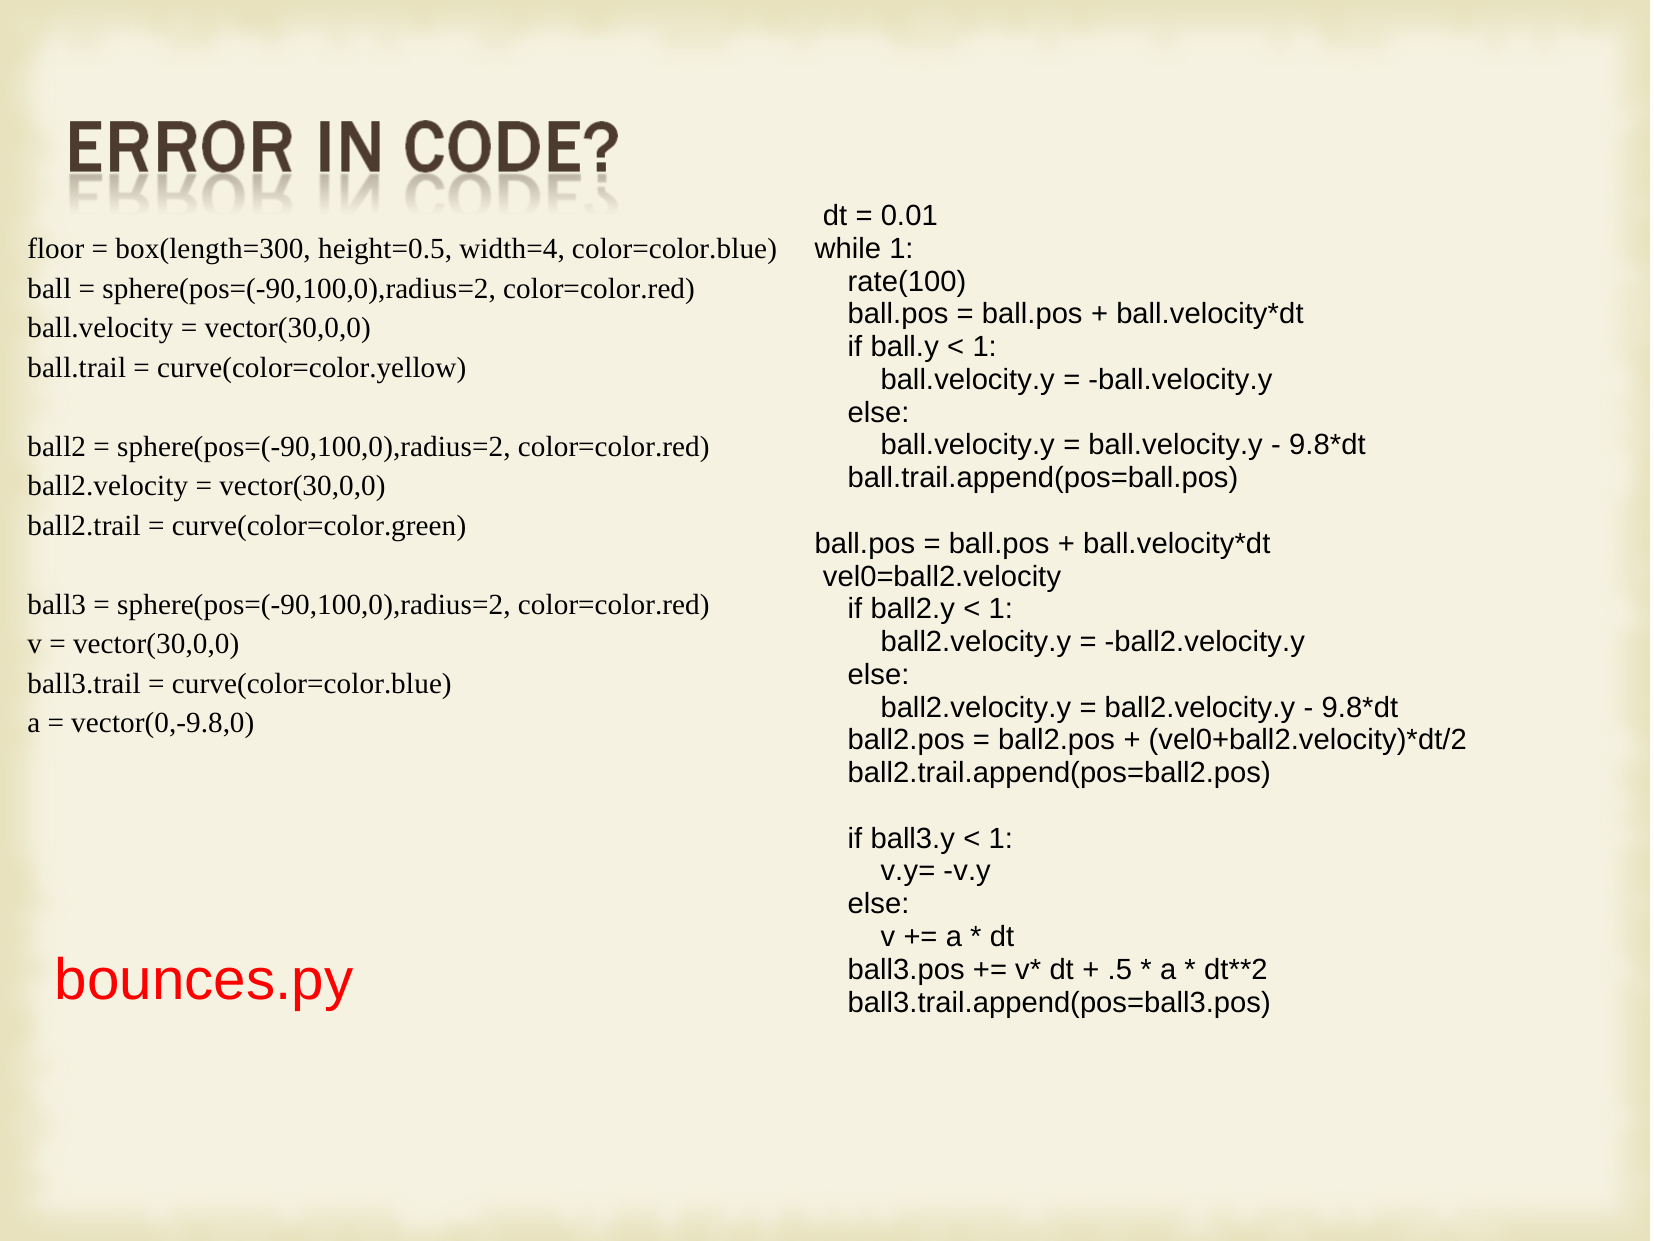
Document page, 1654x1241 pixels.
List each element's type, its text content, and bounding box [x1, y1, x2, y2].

list floor = box(length=300, height=0.5, width=4, color=color.blue) ball = sphere(pos=(-90,100,0),radius=2, color=color.red) ball.velocity = vector(30,0,0) ball.trail = curve(color=color.yellow) ball2 = sphere(pos=(-90,100,0),radius=2, color=color.red) ball2.velocity = vector(30,0,0) ball2.trail = curve(color=color.green) ball3 = sphere(pos=(-90,100,0),radius=2, color=color.red) v = vector(30,0,0) ball3.trail = curve(color=color.blue) a = vector(0,-9.8,0) [12, 224, 850, 1088]
text_box dt = 0.01 while 1: rate(100) ball.pos = ball.pos + ball.velocity*dt if ball.y < 1: ball.velocity.y = -ball.velocity.y else: ball.velocity.y = ball.velocity.y - 9.8*dt ball.trail.append(pos=ball.pos) ball.pos = ball.pos + ball.velocity*dt vel0=ball2.velocity if ball2.y < 1: ball2.velocity.y = -ball2.velocity.y else: ball2.velocity.y = ball2.velocity.y - 9.8*dt ball2.pos = ball2.pos + (vel0+ball2.velocity)*dt/2 ball2.trail.append(pos=ball2.pos) if ball3.y < 1: v.y= -v.y else: v += a * dt ball3.pos += v* dt + .5 * a * dt**2 ball3.trail.append(pos=ball3.pos) [799, 191, 1500, 1027]
text_box [16, 73, 1477, 224]
picture [0, 0, 1651, 1241]
text_box bounces.py [39, 939, 374, 1019]
